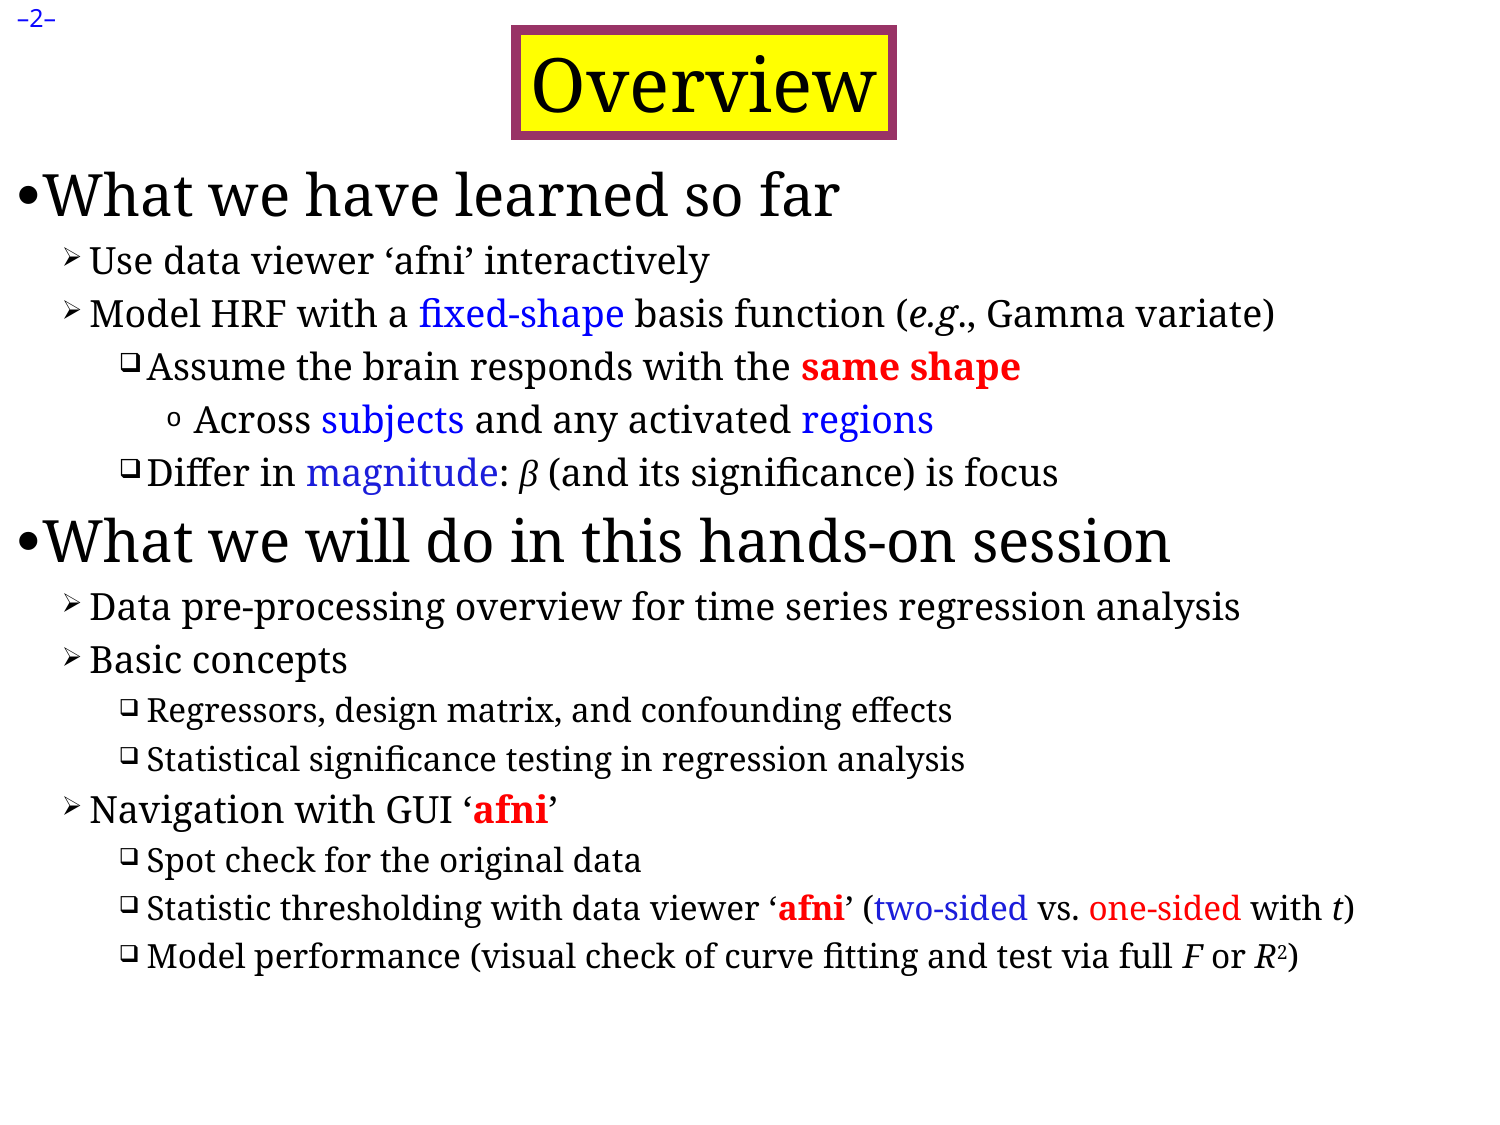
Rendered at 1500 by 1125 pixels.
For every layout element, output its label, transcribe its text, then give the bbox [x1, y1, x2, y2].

text_box Overview [515, 29, 893, 136]
list What we have learned so far Use data viewer ‘afni’ interactively Model HRF with a fixed-shape basis function (e.g., Gamma variate) Assume the brain responds with the same shape Across subjects and any activated regions Differ in magnitude: β (and its significance) is focus What we will do in this hands-on session Data pre-processing overview for time series regression analysis Basic concepts Regressors, design matrix, and confounding effects Statistical significance testing in regression analysis Navigation with GUI ‘afni’ Spot check for the original data Statistic thresholding with data viewer ‘afni’ (two-sided vs. one-sided with t) Model performance (visual check of curve fitting and test via full F or R2) [0, 155, 1478, 1108]
